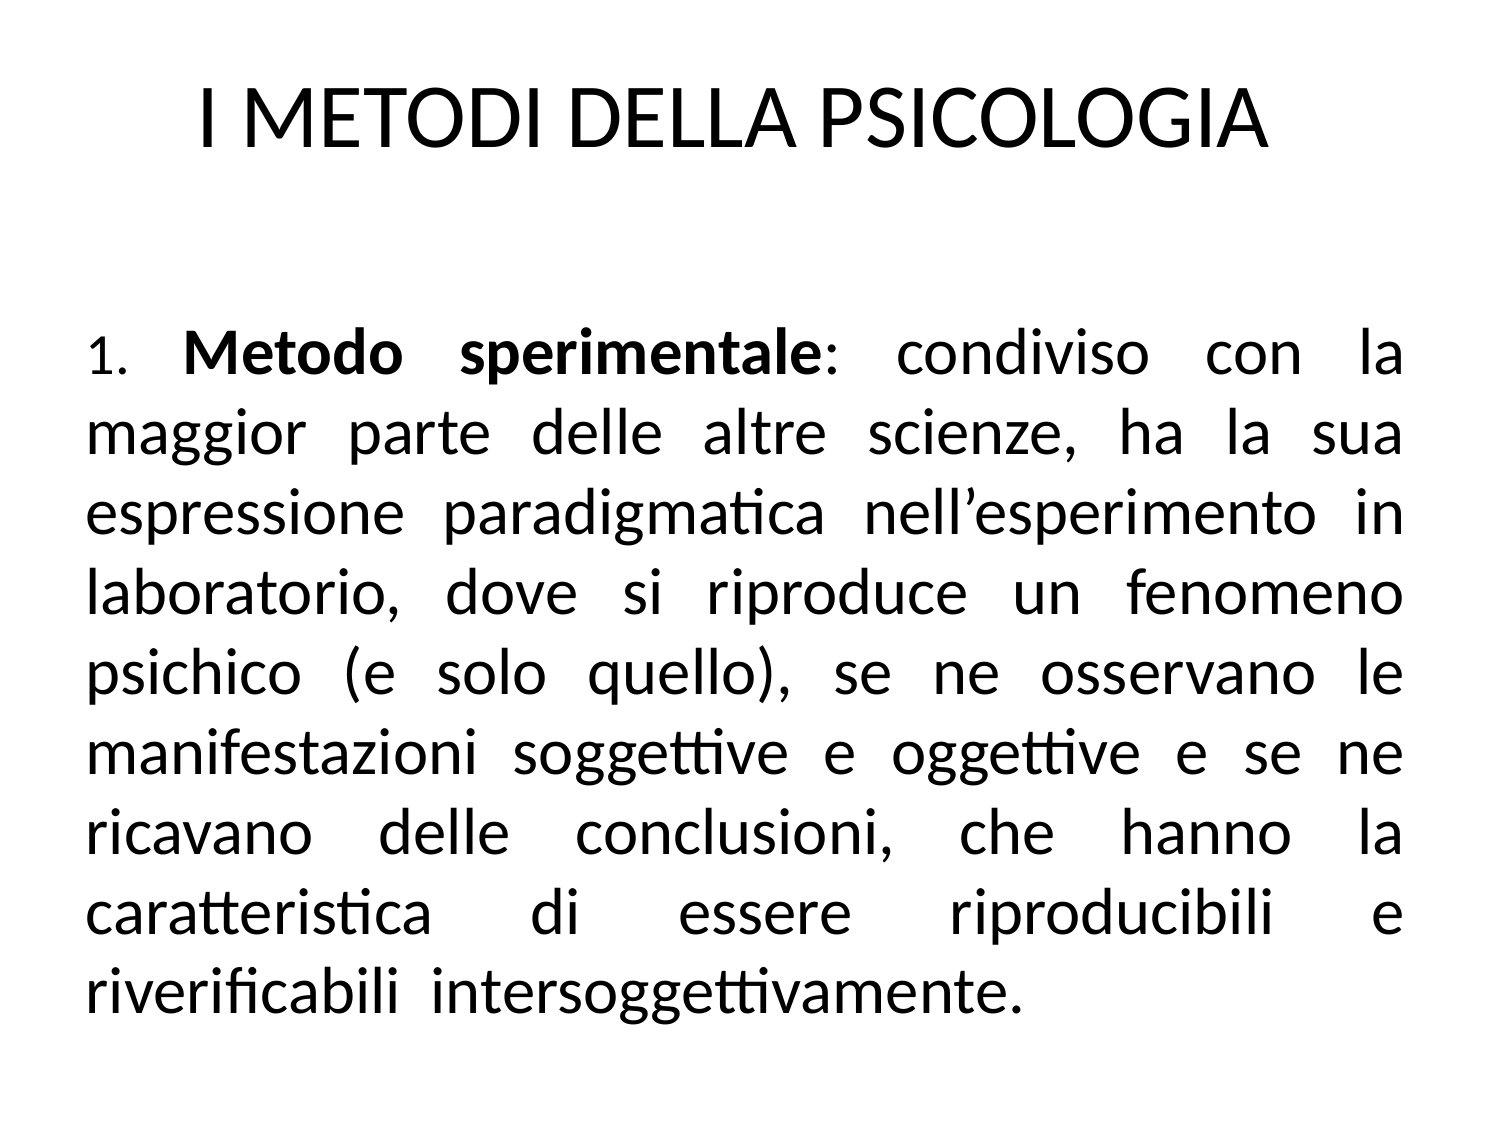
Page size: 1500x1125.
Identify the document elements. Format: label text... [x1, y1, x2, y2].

title I METODI DELLA PSICOLOGIA [59, 48, 1409, 237]
list 1. Metodo sperimentale: condiviso con la maggior parte delle altre scienze, ha la sua espressione paradigmatica nell’esperimento in laboratorio, dove si riproduce un fenomeno psichico (e solo quello), se ne osservano le manifestazioni soggettive e oggettive e se ne ricavano delle conclusioni, che hanno la caratteristica di essere riproducibili e riverificabili intersoggettivamente. [70, 200, 1421, 1017]
